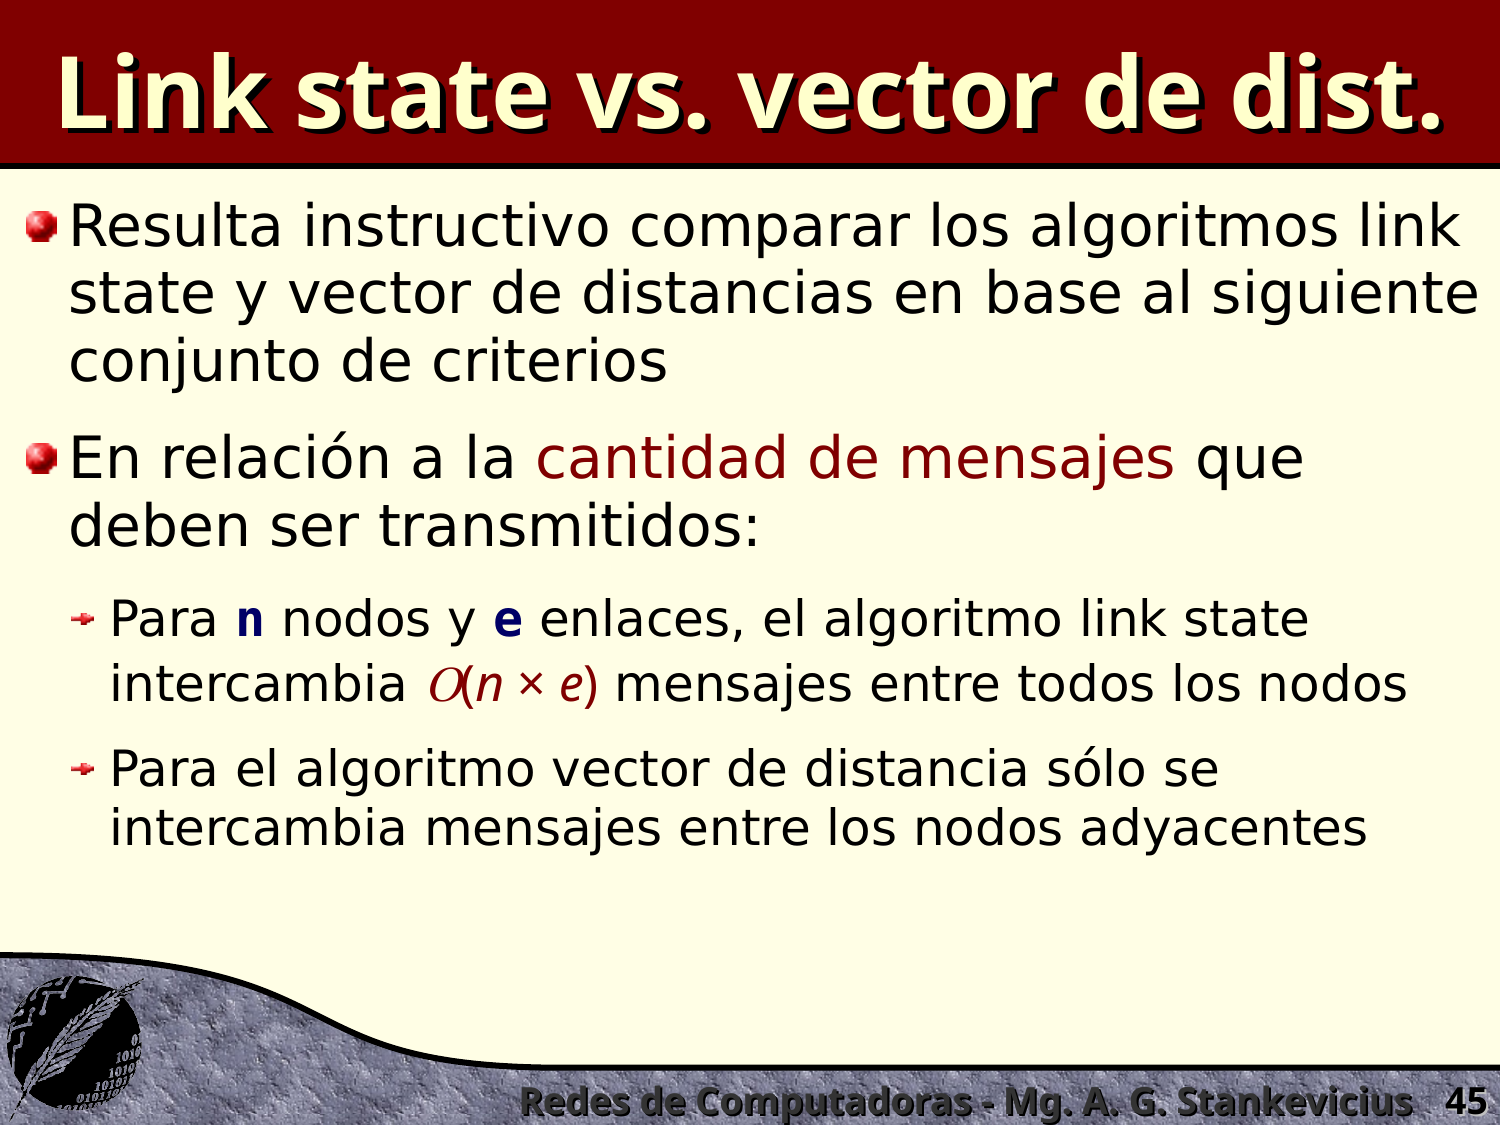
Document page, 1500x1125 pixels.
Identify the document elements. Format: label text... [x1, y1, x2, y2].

title Link state vs. vector de dist. [15, 5, 1485, 160]
picture [0, 959, 1500, 1125]
picture [790, 1100, 795, 1110]
picture [1047, 1100, 1054, 1110]
list Resulta instructivo comparar los algoritmos link state y vector de distancias en base al siguiente conjunto de criterios En relación a la cantidad de mensajes que deben ser transmitidos: Para n nodos y e enlaces, el algoritmo link state intercambia Ο(n × e) mensajes entre todos los nodos Para el algoritmo vector de distancia sólo se intercambia mensajes entre los nodos adyacentes [11, 192, 1486, 921]
